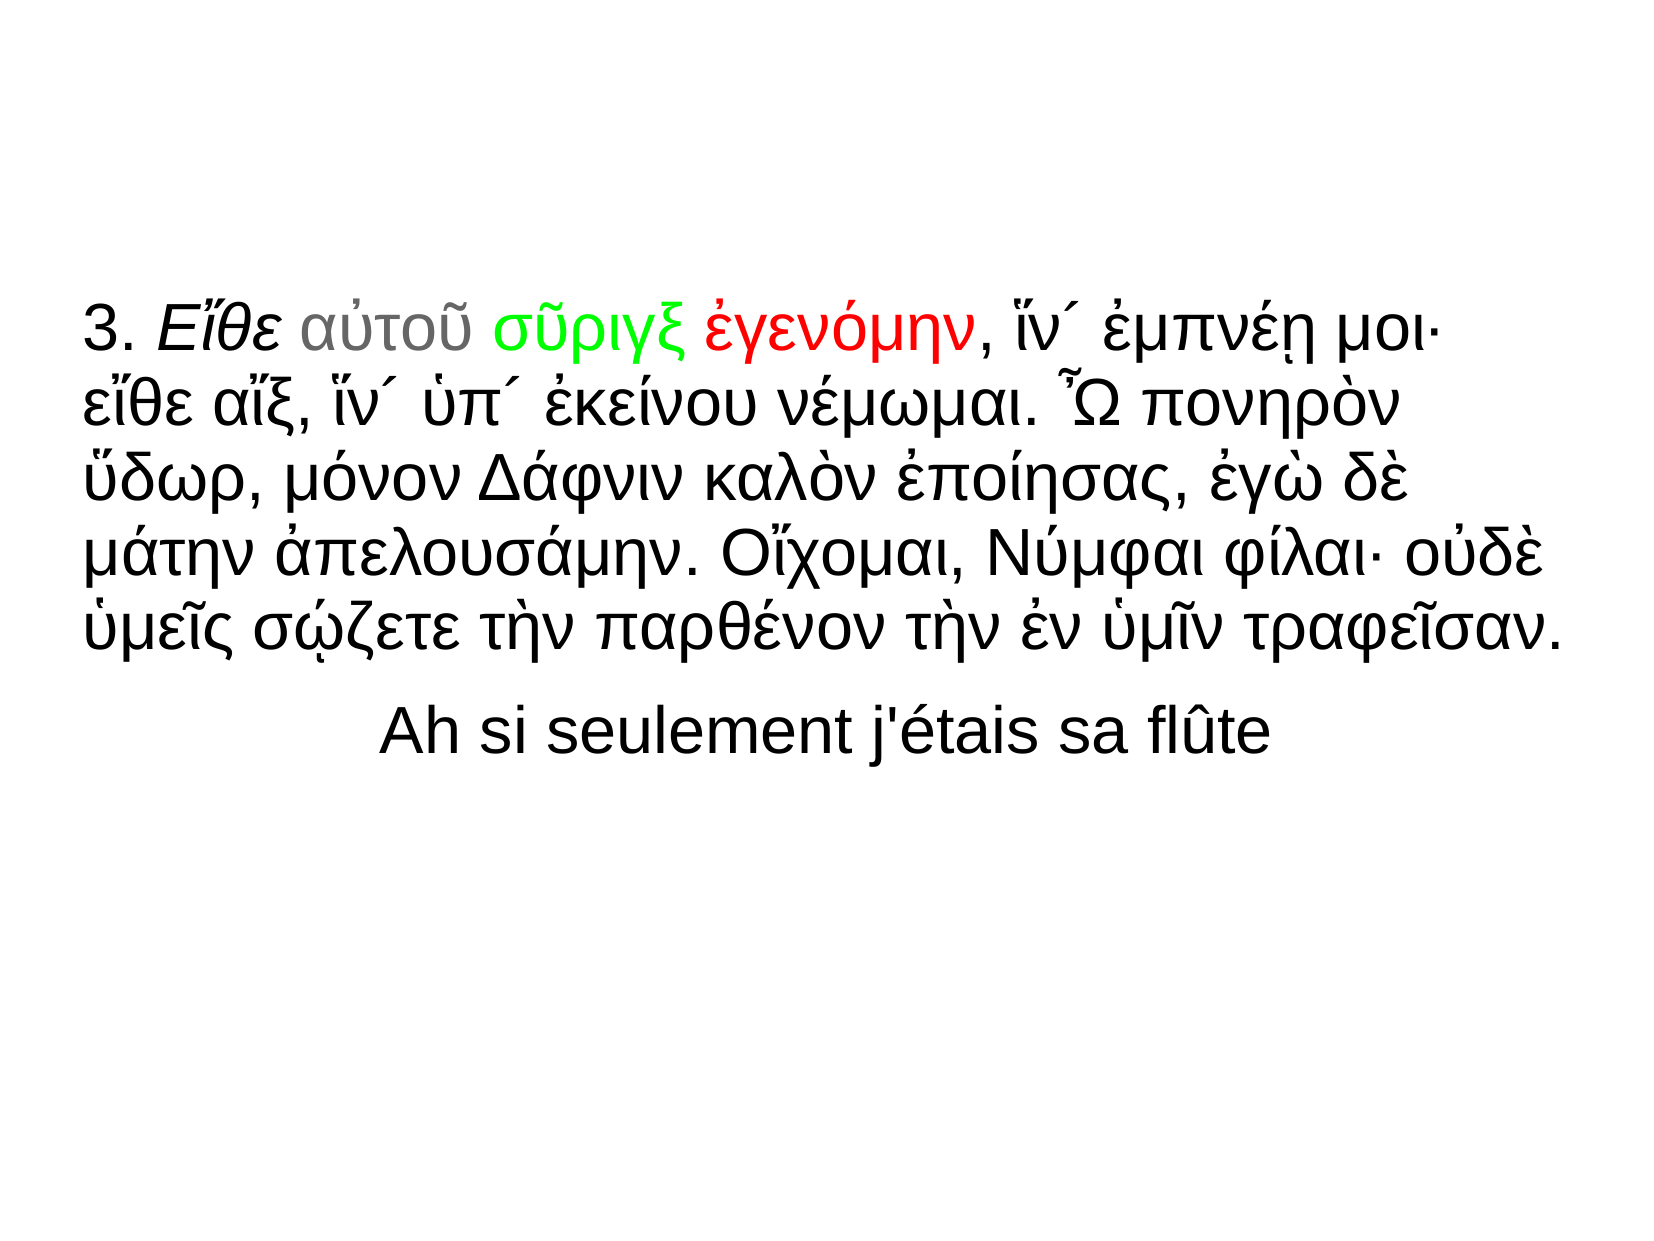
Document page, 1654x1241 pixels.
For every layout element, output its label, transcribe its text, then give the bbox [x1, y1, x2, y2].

list 3. Εἴθε αὐτοῦ σῦριγξ ἐγενόμην, ἵν´ ἐμπνέῃ μοι· εἴθε αἴξ, ἵν´ ὑπ´ ἐκείνου νέμωμαι. Ὦ πονηρὸν ὕδωρ, μόνον Δάφνιν καλὸν ἐποίησας, ἐγὼ δὲ μάτην ἀπελουσάμην. Οἴχομαι, Νύμφαι φίλαι· οὐδὲ ὑμεῖς σῴζετε τὴν παρθένον τὴν ἐν ὑμῖν τραφεῖσαν. Ah si seulement j'étais sa flûte [82, 290, 1571, 1109]
